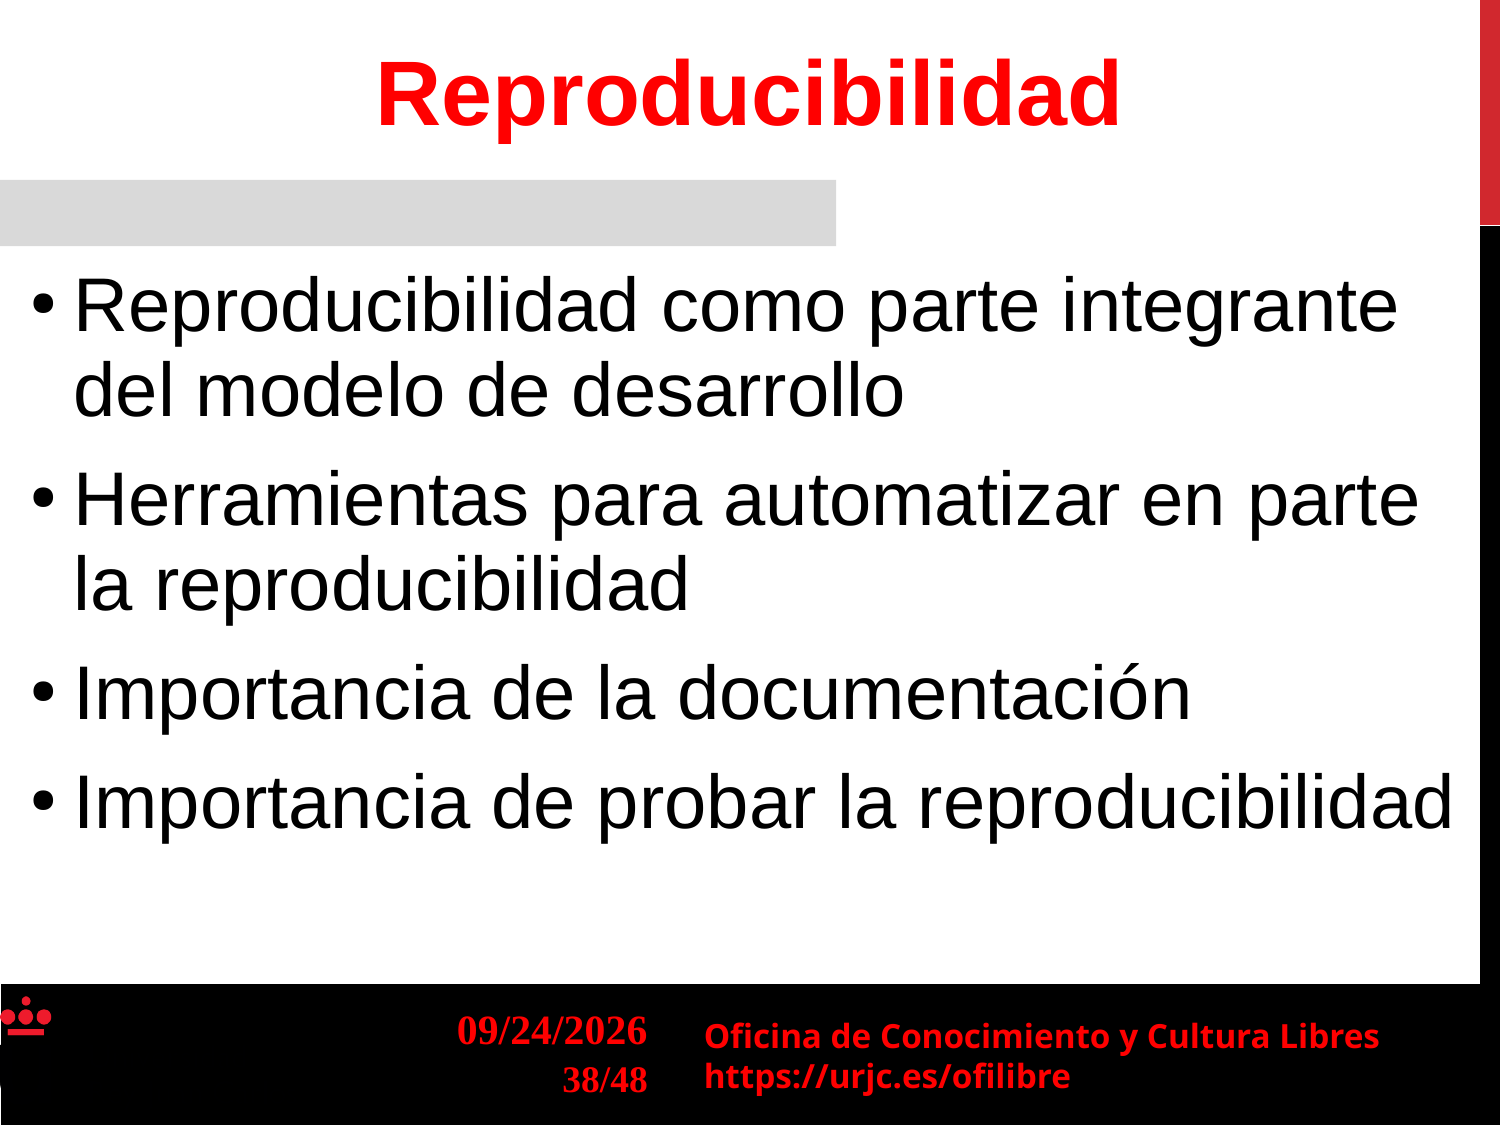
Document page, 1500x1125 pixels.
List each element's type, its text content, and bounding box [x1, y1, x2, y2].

title Reproducibilidad [75, 15, 1425, 172]
list Reproducibilidad como parte integrante del modelo de desarrollo Herramientas para automatizar en parte la reproducibilidad Importancia de la documentación Importancia de probar la reproducibilidad [15, 263, 1486, 931]
